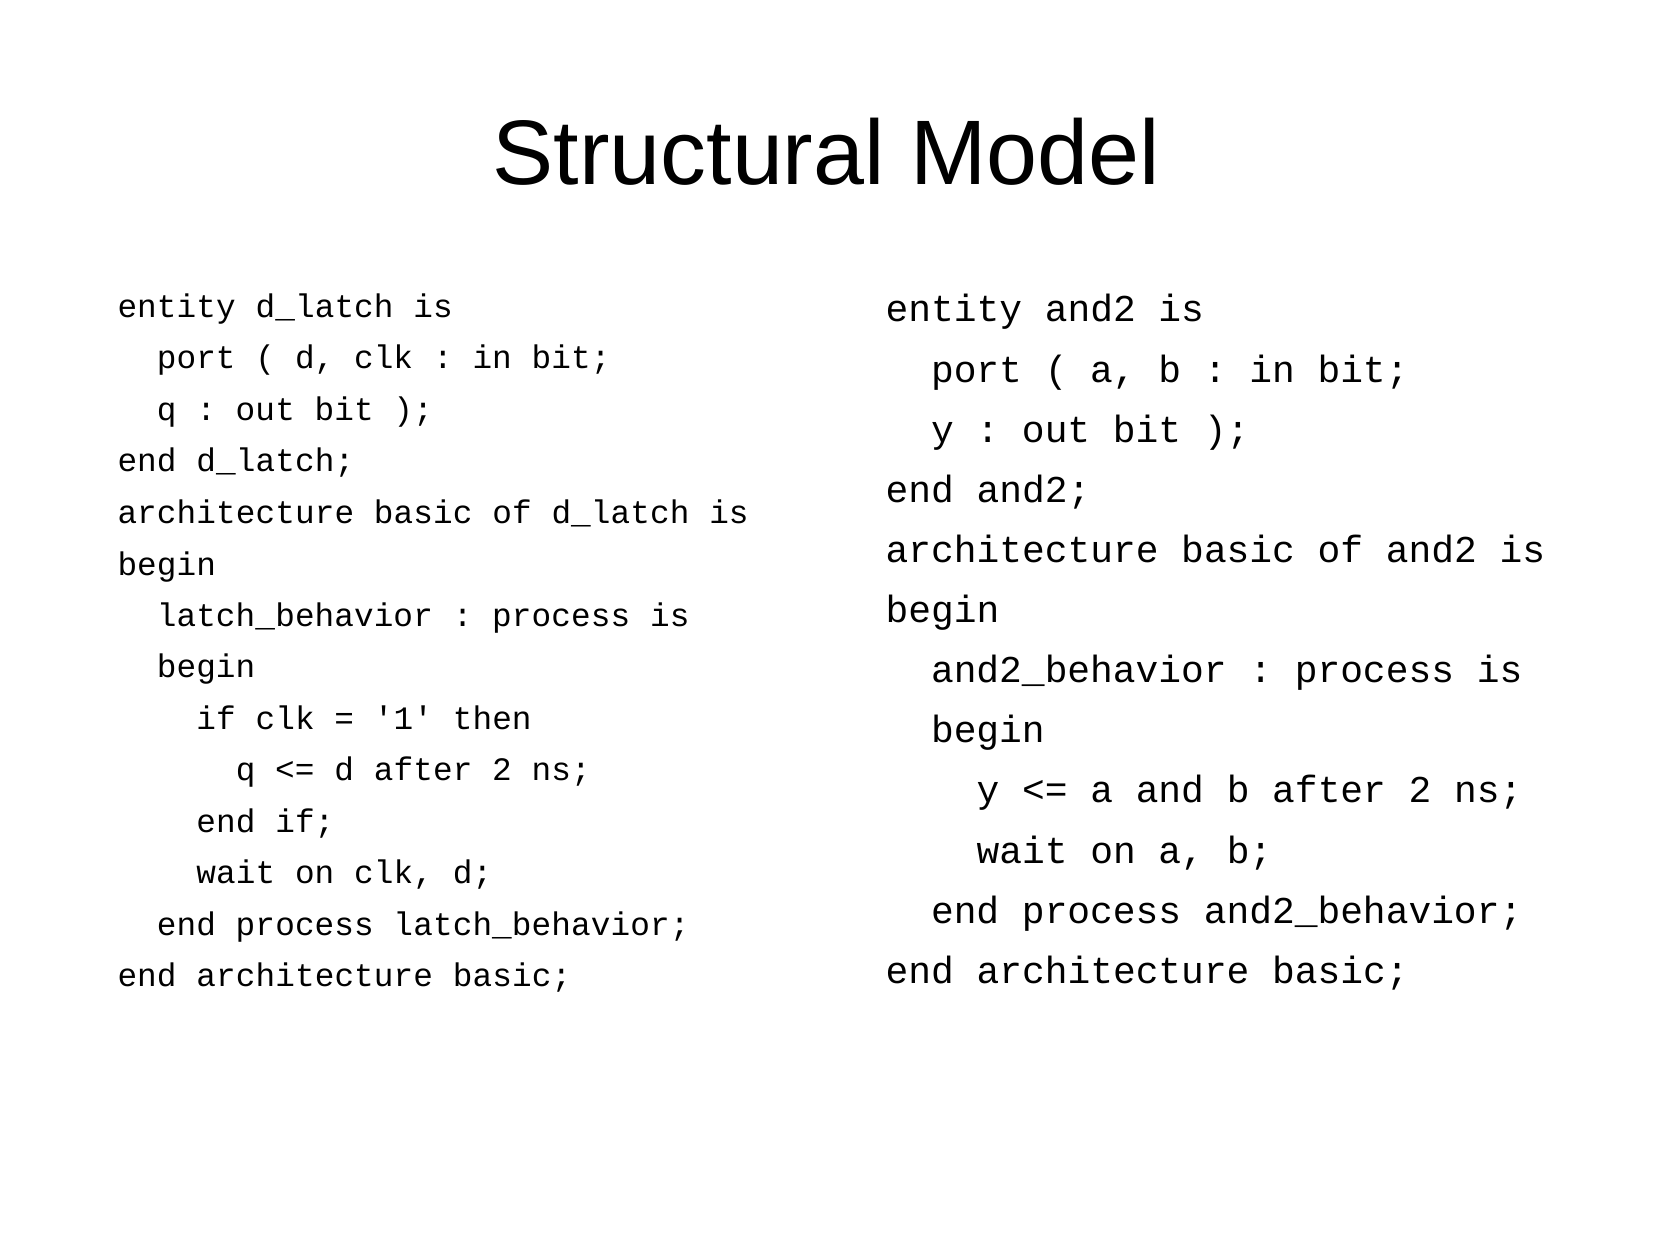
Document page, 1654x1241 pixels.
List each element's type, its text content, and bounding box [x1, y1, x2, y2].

title Structural Model [82, 49, 1571, 257]
list entity and2 is port ( a, b : in bit; y : out bit ); end and2; architecture basic of and2 is begin and2_behavior : process is begin y <= a and b after 2 ns; wait on a, b; end process and2_behavior; end architecture basic; [845, 290, 1572, 1010]
list entity d_latch is port ( d, clk : in bit; q : out bit ); end d_latch; architecture basic of d_latch is begin latch_behavior : process is begin if clk = '1' then q <= d after 2 ns; end if; wait on clk, d; end process latch_behavior; end architecture basic; [82, 290, 809, 1010]
